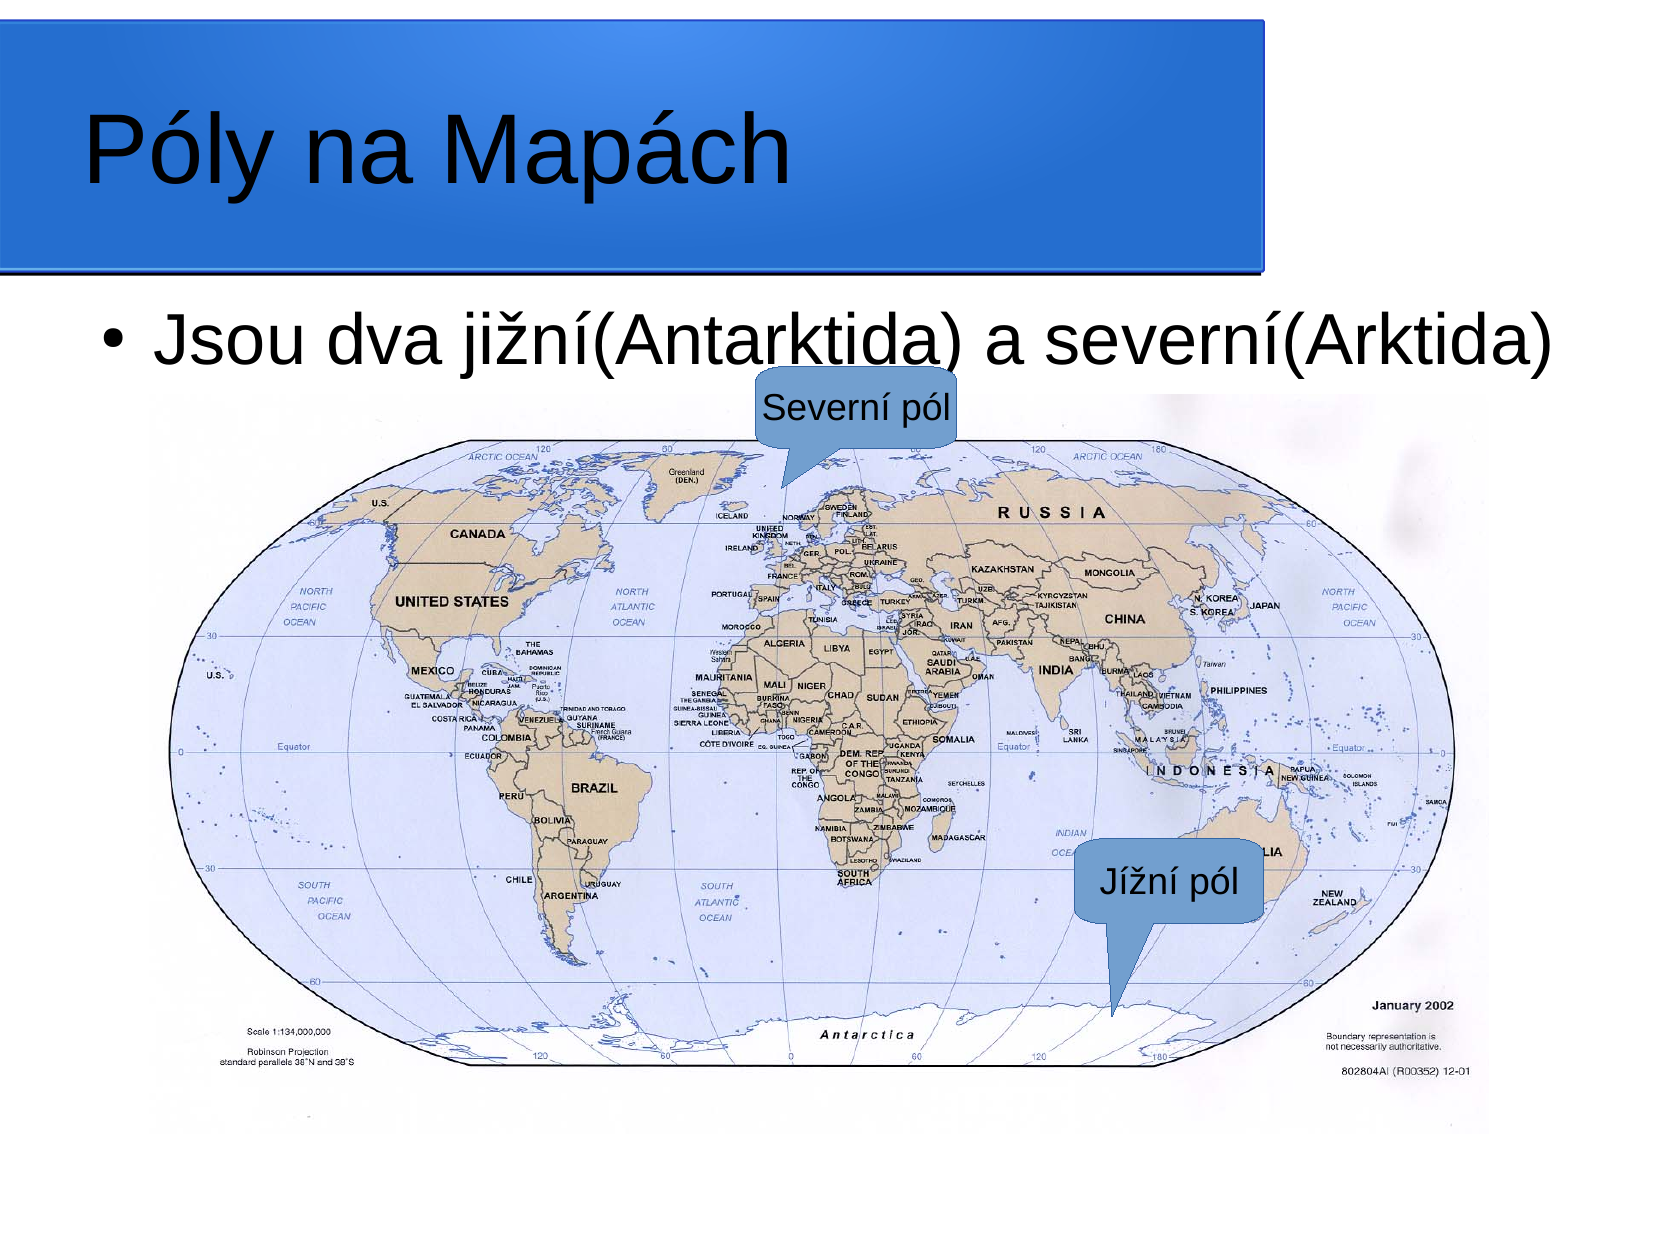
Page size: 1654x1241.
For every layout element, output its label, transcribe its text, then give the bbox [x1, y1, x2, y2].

title Póly na Mapách [82, 47, 1235, 252]
text_box Jížní pól [1074, 838, 1264, 1017]
picture [142, 394, 1489, 1134]
text_box Severní pól [755, 366, 957, 489]
list Jsou dva jižní(Antarktida) a severní(Arktida) [82, 299, 1571, 1019]
